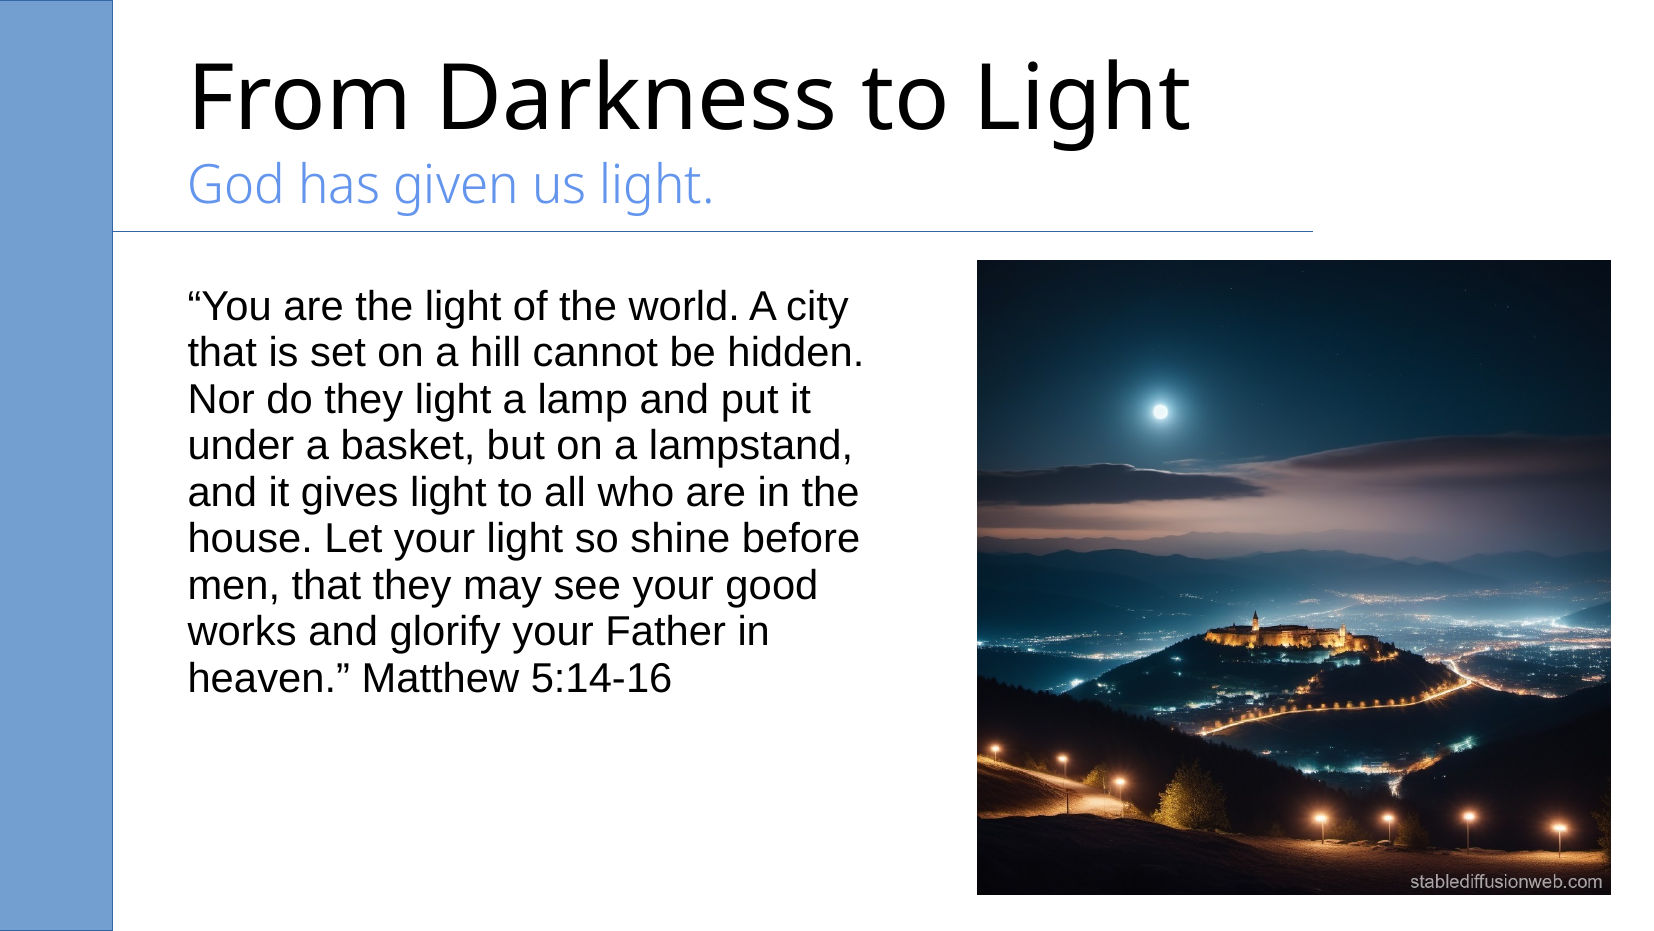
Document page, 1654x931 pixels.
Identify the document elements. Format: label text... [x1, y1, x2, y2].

title God has given us light. [187, 125, 1571, 239]
title From Darkness to Light [187, 33, 1571, 125]
picture [977, 260, 1611, 895]
subtitle “You are the light of the world. A city that is set on a hill cannot be hidden. Nor do they light a lamp and put it under a basket, but on a lampstand, and it gives light to all who are in the house. Let your light so shine before men, that they may see your good works and glorify your Father in heaven.” Matthew 5:14-16 [187, 282, 911, 866]
text_box [0, 0, 113, 931]
